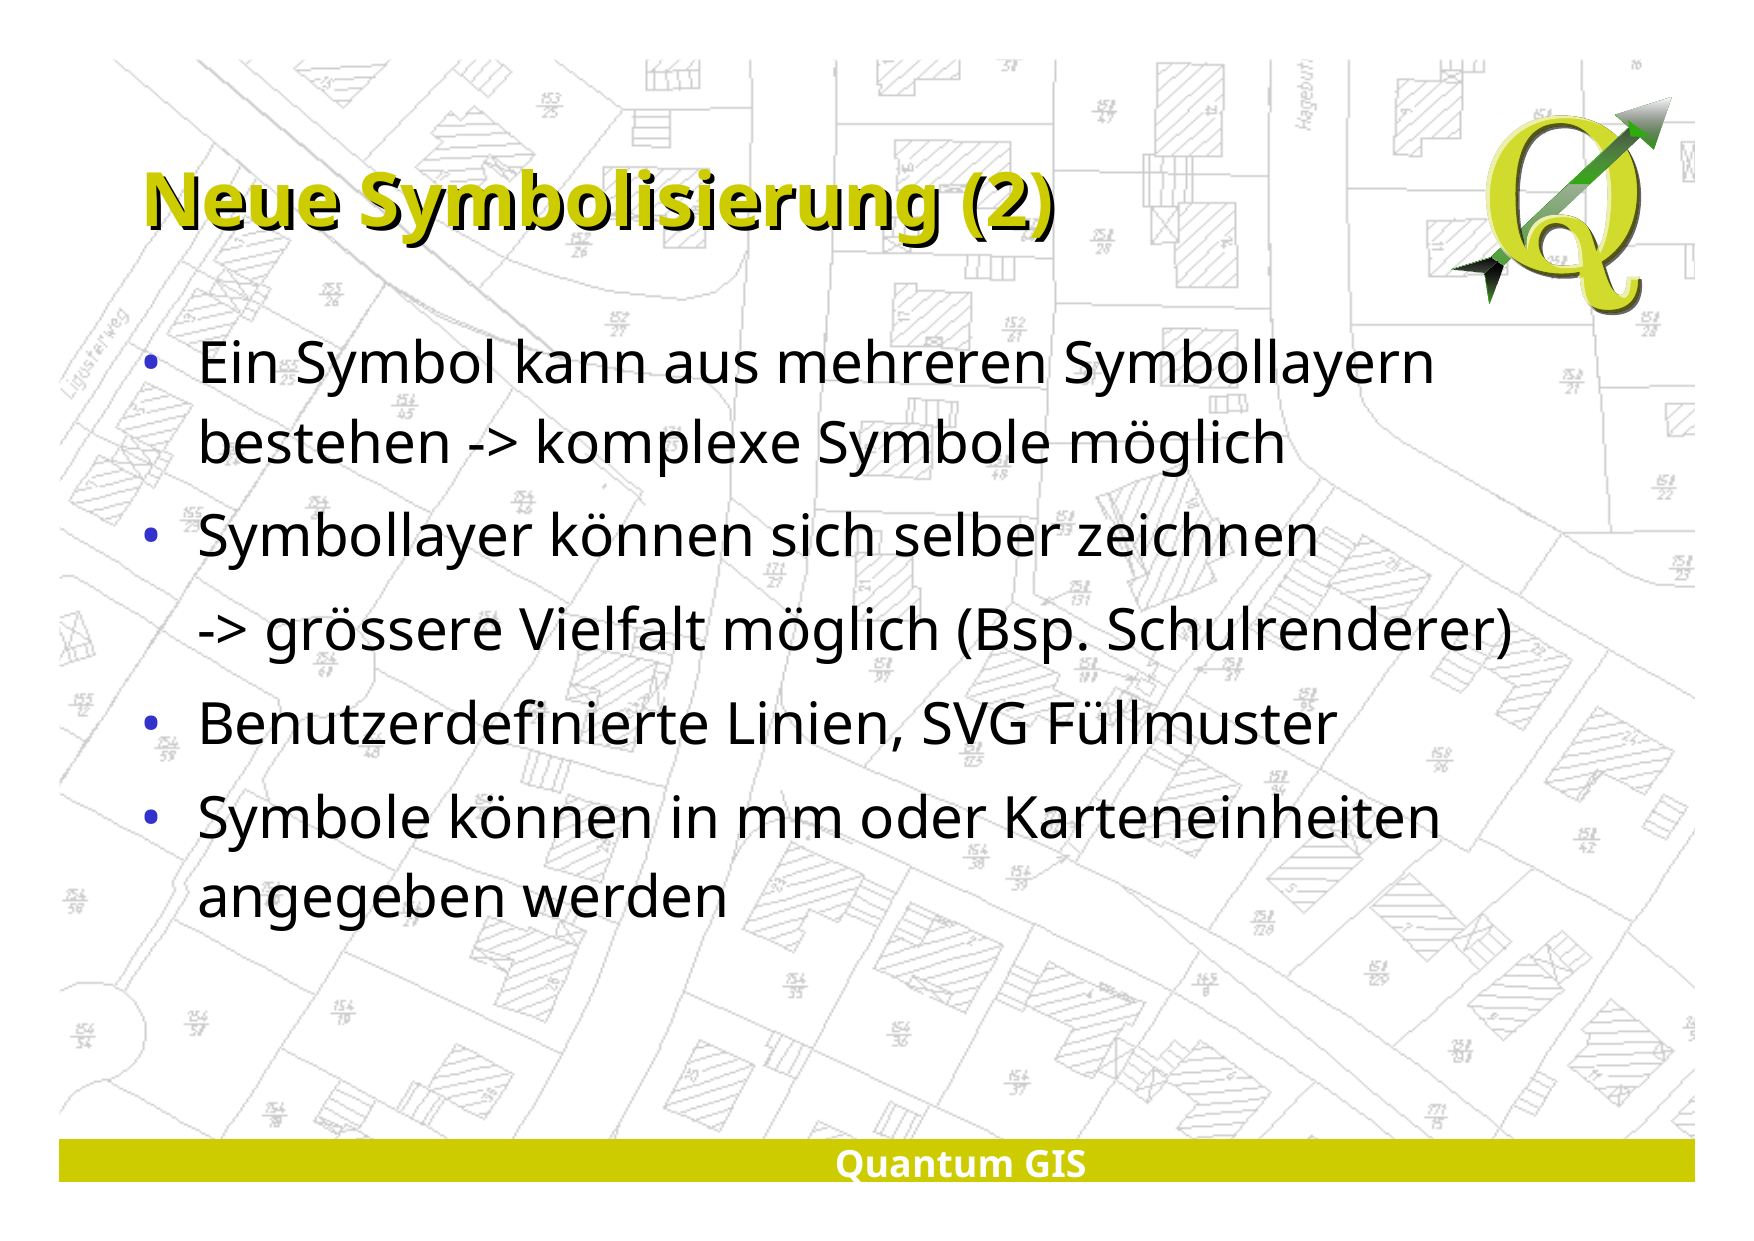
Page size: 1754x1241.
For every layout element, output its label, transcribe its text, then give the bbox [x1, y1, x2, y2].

list Ein Symbol kann aus mehreren Symbollayern bestehen -> komplexe Symbole möglich Symbollayer können sich selber zeichnen -> grössere Vielfalt möglich (Bsp. Schulrenderer) Benutzerdefinierte Linien, SVG Füllmuster Symbole können in mm oder Karteneinheiten angegeben werden [140, 321, 1614, 1049]
title Neue Symbolisierung (2) [140, 110, 1614, 285]
